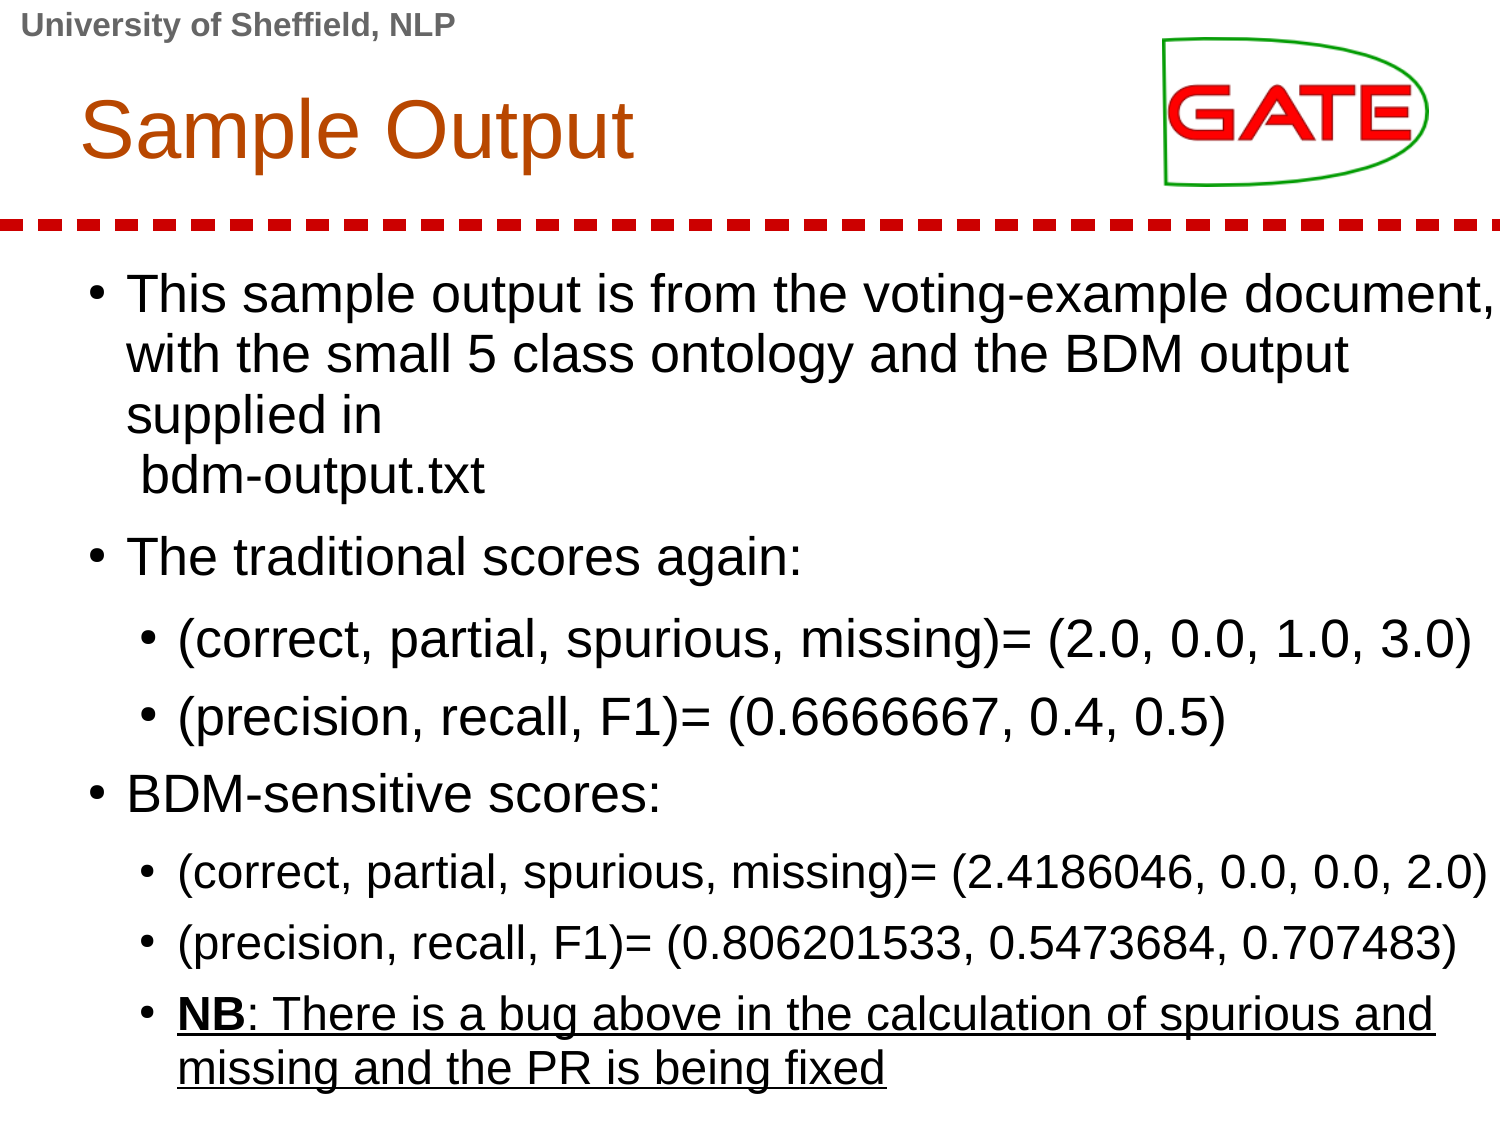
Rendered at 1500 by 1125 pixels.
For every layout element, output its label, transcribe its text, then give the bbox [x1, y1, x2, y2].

title Sample Output [79, 62, 1149, 197]
list This sample output is from the voting-example document, with the small 5 class ontology and the BDM output supplied in bdm-output.txt The traditional scores again: (correct, partial, spurious, missing)= (2.0, 0.0, 1.0, 3.0) (precision, recall, F1)= (0.6666667, 0.4, 0.5) BDM-sensitive scores: (correct, partial, spurious, missing)= (2.4186046, 0.0, 0.0, 2.0) (precision, recall, F1)= (0.806201533, 0.5473684, 0.707483) NB: There is a bug above in the calculation of spurious and missing and the PR is being fixed [75, 263, 1500, 1125]
picture [1162, 37, 1429, 187]
